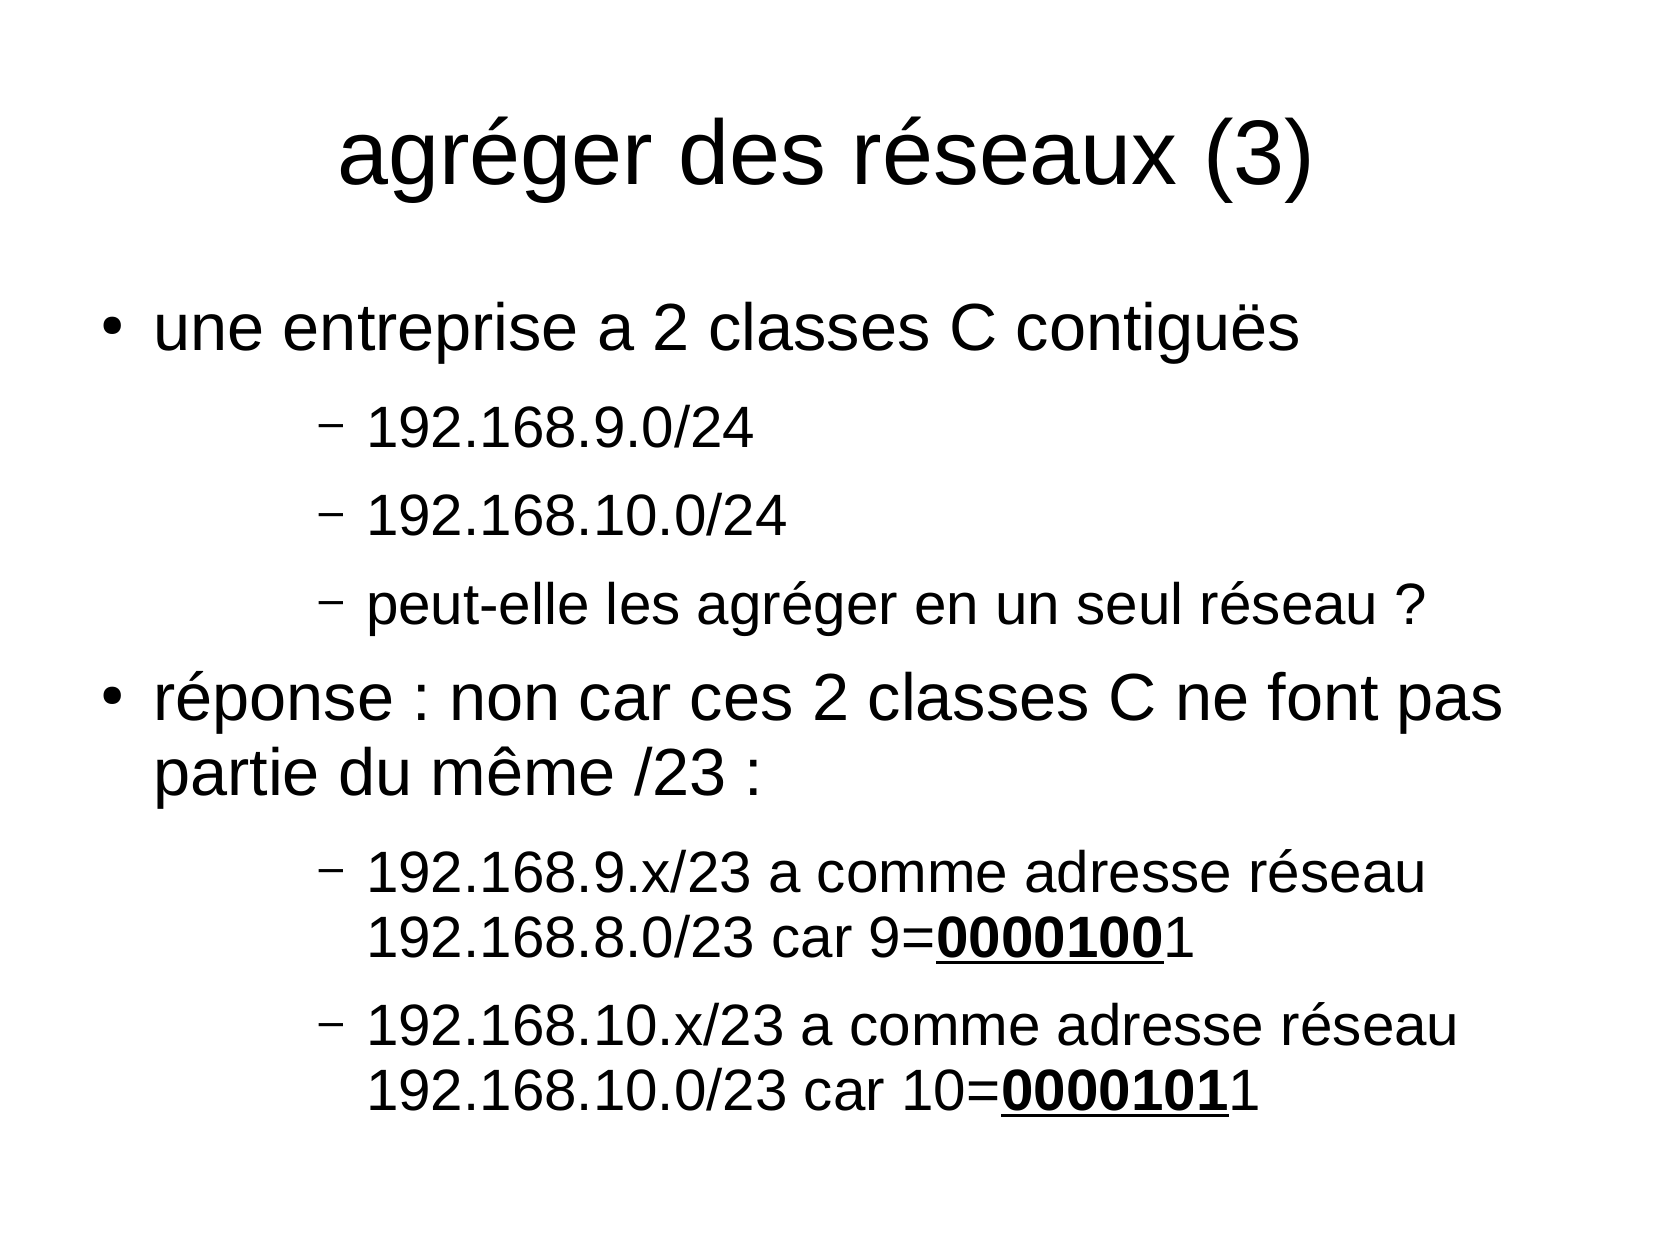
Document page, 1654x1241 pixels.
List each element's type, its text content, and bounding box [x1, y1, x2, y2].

list une entreprise a 2 classes C contiguës 192.168.9.0/24 192.168.10.0/24 peut-elle les agréger en un seul réseau ? réponse : non car ces 2 classes C ne font pas partie du même /23 : 192.168.9.x/23 a comme adresse réseau 192.168.8.0/23 car 9=00001001 192.168.10.x/23 a comme adresse réseau 192.168.10.0/23 car 10=00001011 [82, 290, 1571, 1125]
title agréger des réseaux (3) [82, 49, 1571, 257]
